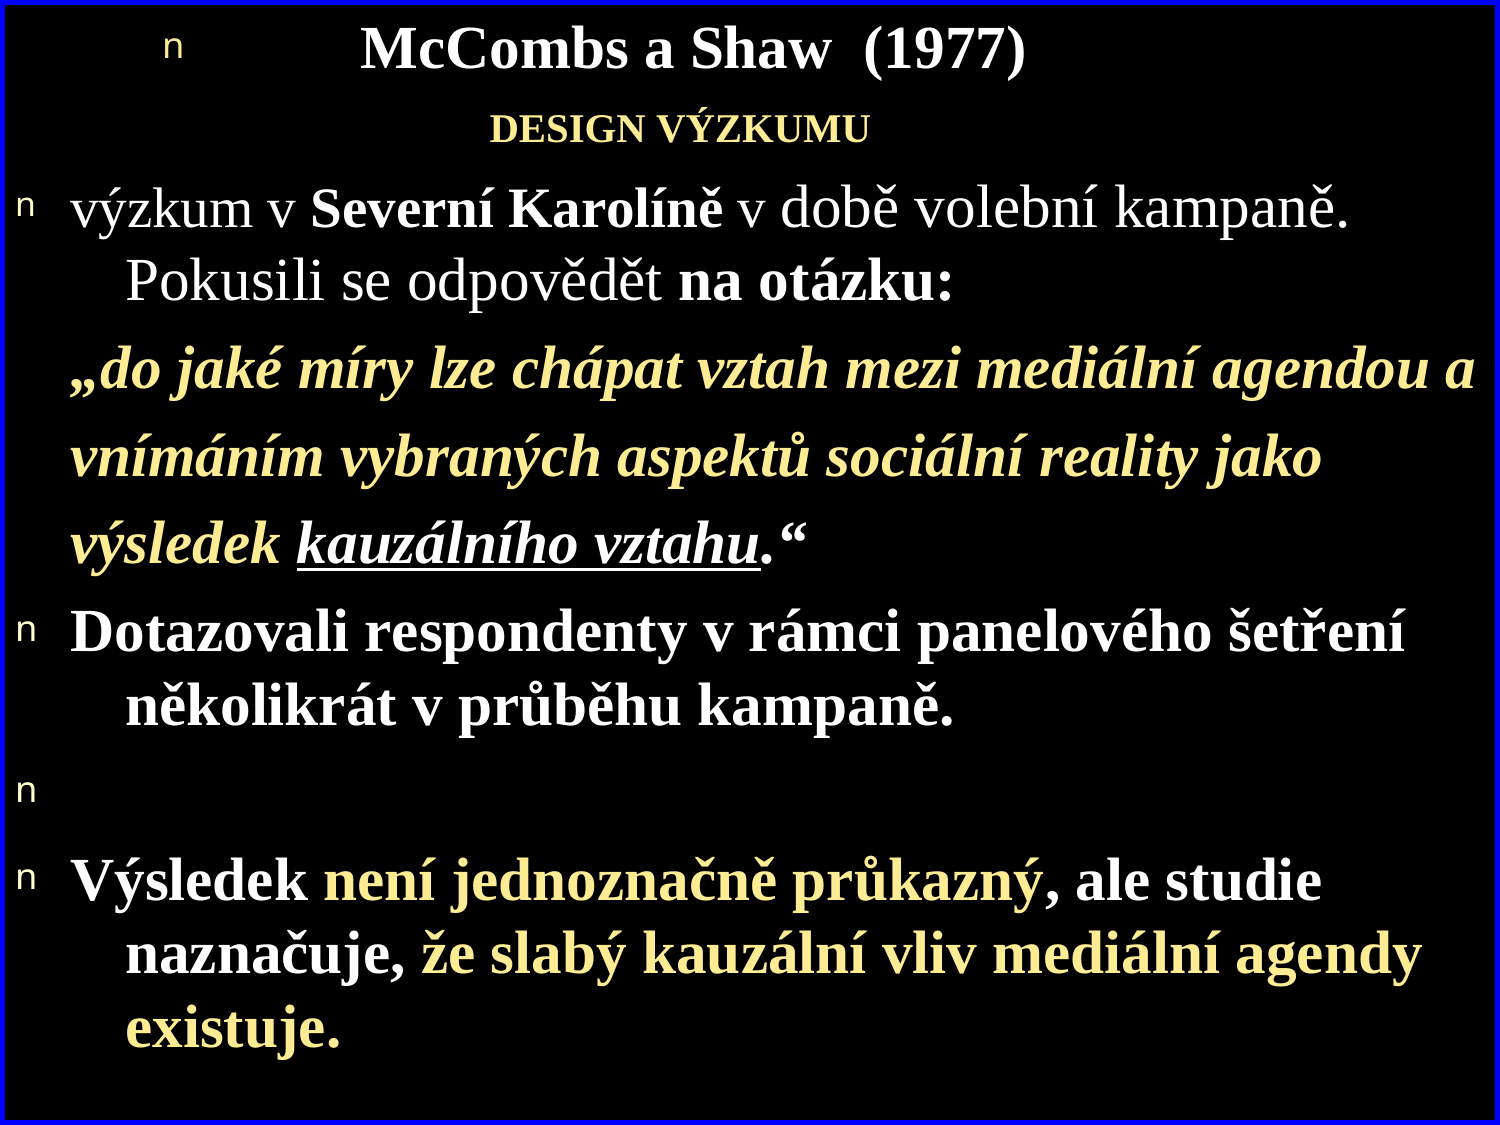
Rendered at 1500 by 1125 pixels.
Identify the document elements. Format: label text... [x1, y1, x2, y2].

list McCombs a Shaw (1977) DESIGN VÝZKUMU výzkum v Severní Karolíně v době volební kampaně. Pokusili se odpovědět na otázku: „do jaké míry lze chápat vztah mezi mediální agendou a vnímáním vybraných aspektů sociální reality jako výsledek kauzálního vztahu.“ Dotazovali respondenty v rámci panelového šetření několikrát v průběhu kampaně. Výsledek není jednoznačně průkazný, ale studie naznačuje, že slabý kauzální vliv mediální agendy existuje. [0, 0, 1500, 1125]
